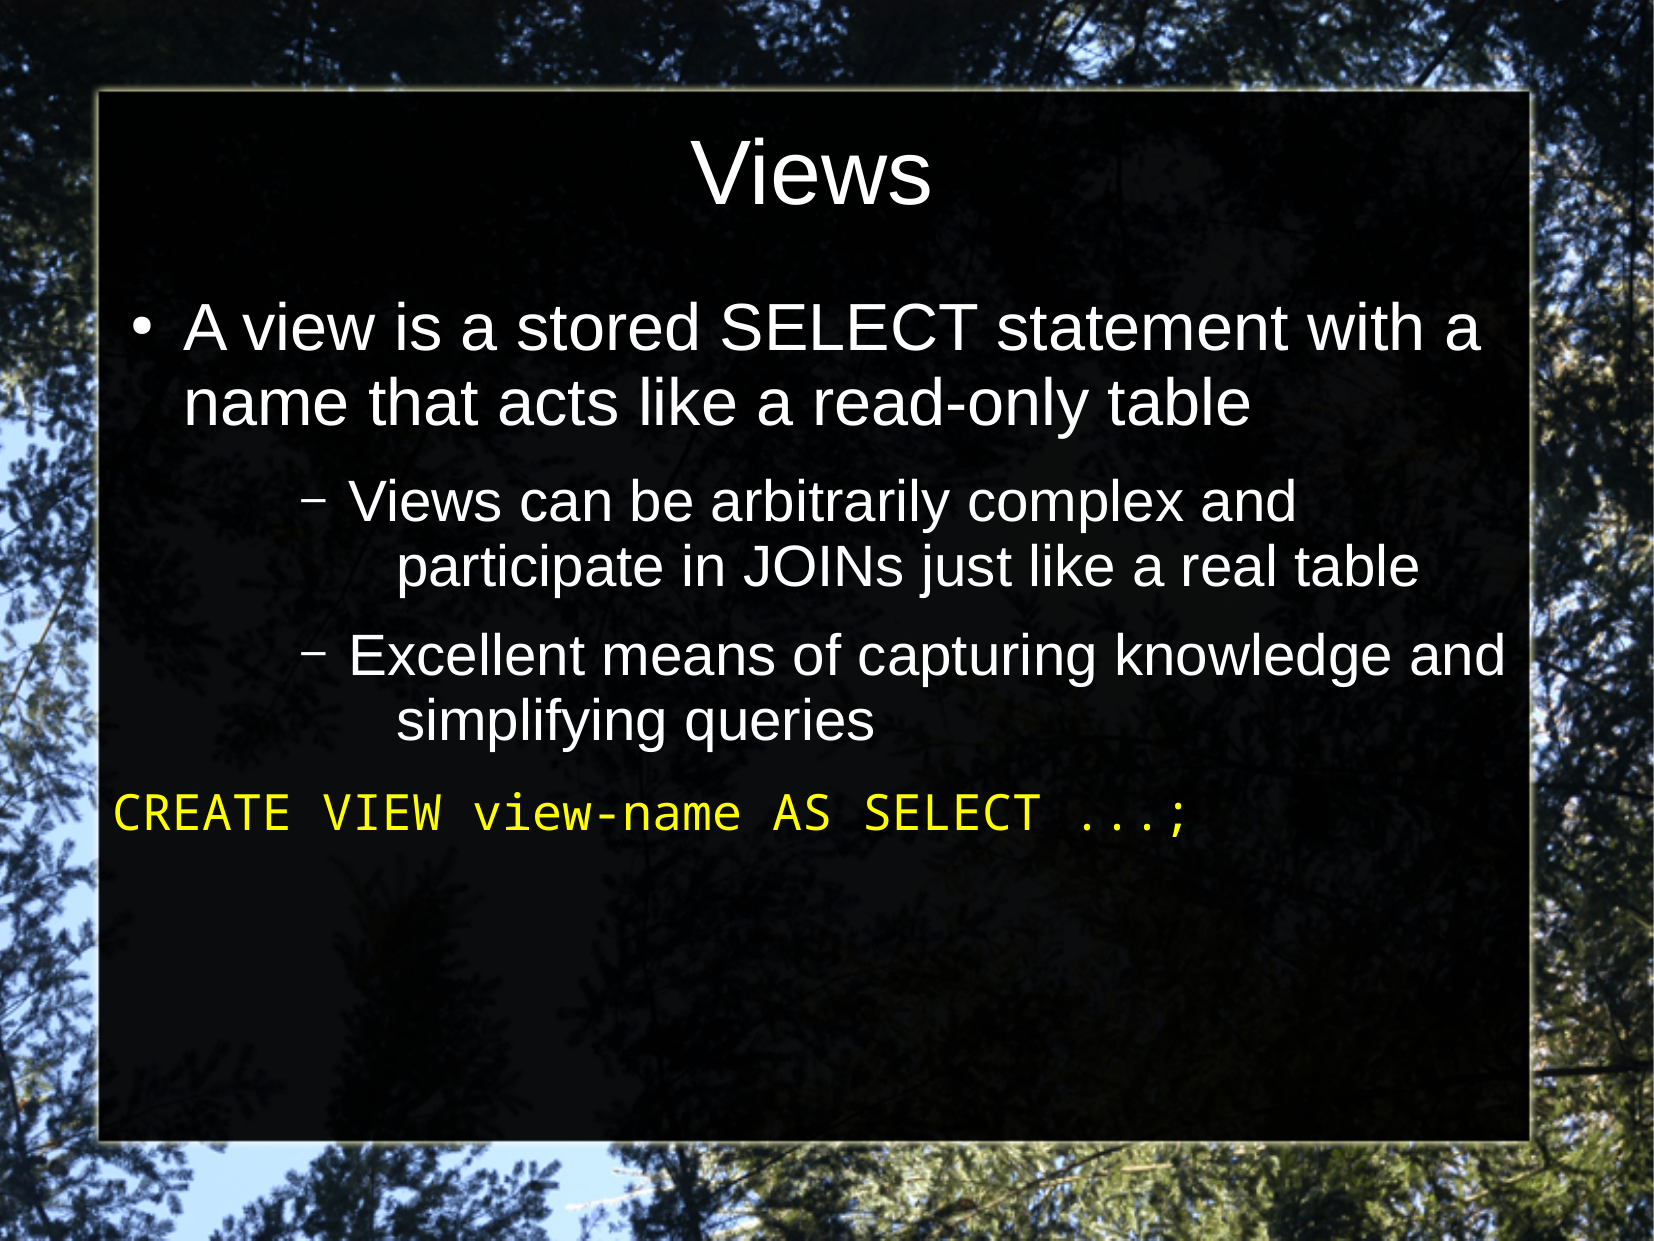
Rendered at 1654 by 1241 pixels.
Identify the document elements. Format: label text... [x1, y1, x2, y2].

picture [0, 0, 1654, 1241]
title Views [88, 88, 1536, 257]
list A view is a stored SELECT statement with a name that acts like a read-only table Views can be arbitrarily complex and participate in JOINs just like a real table Excellent means of capturing knowledge and simplifying queries CREATE VIEW view-name AS SELECT ...; [112, 290, 1536, 1010]
